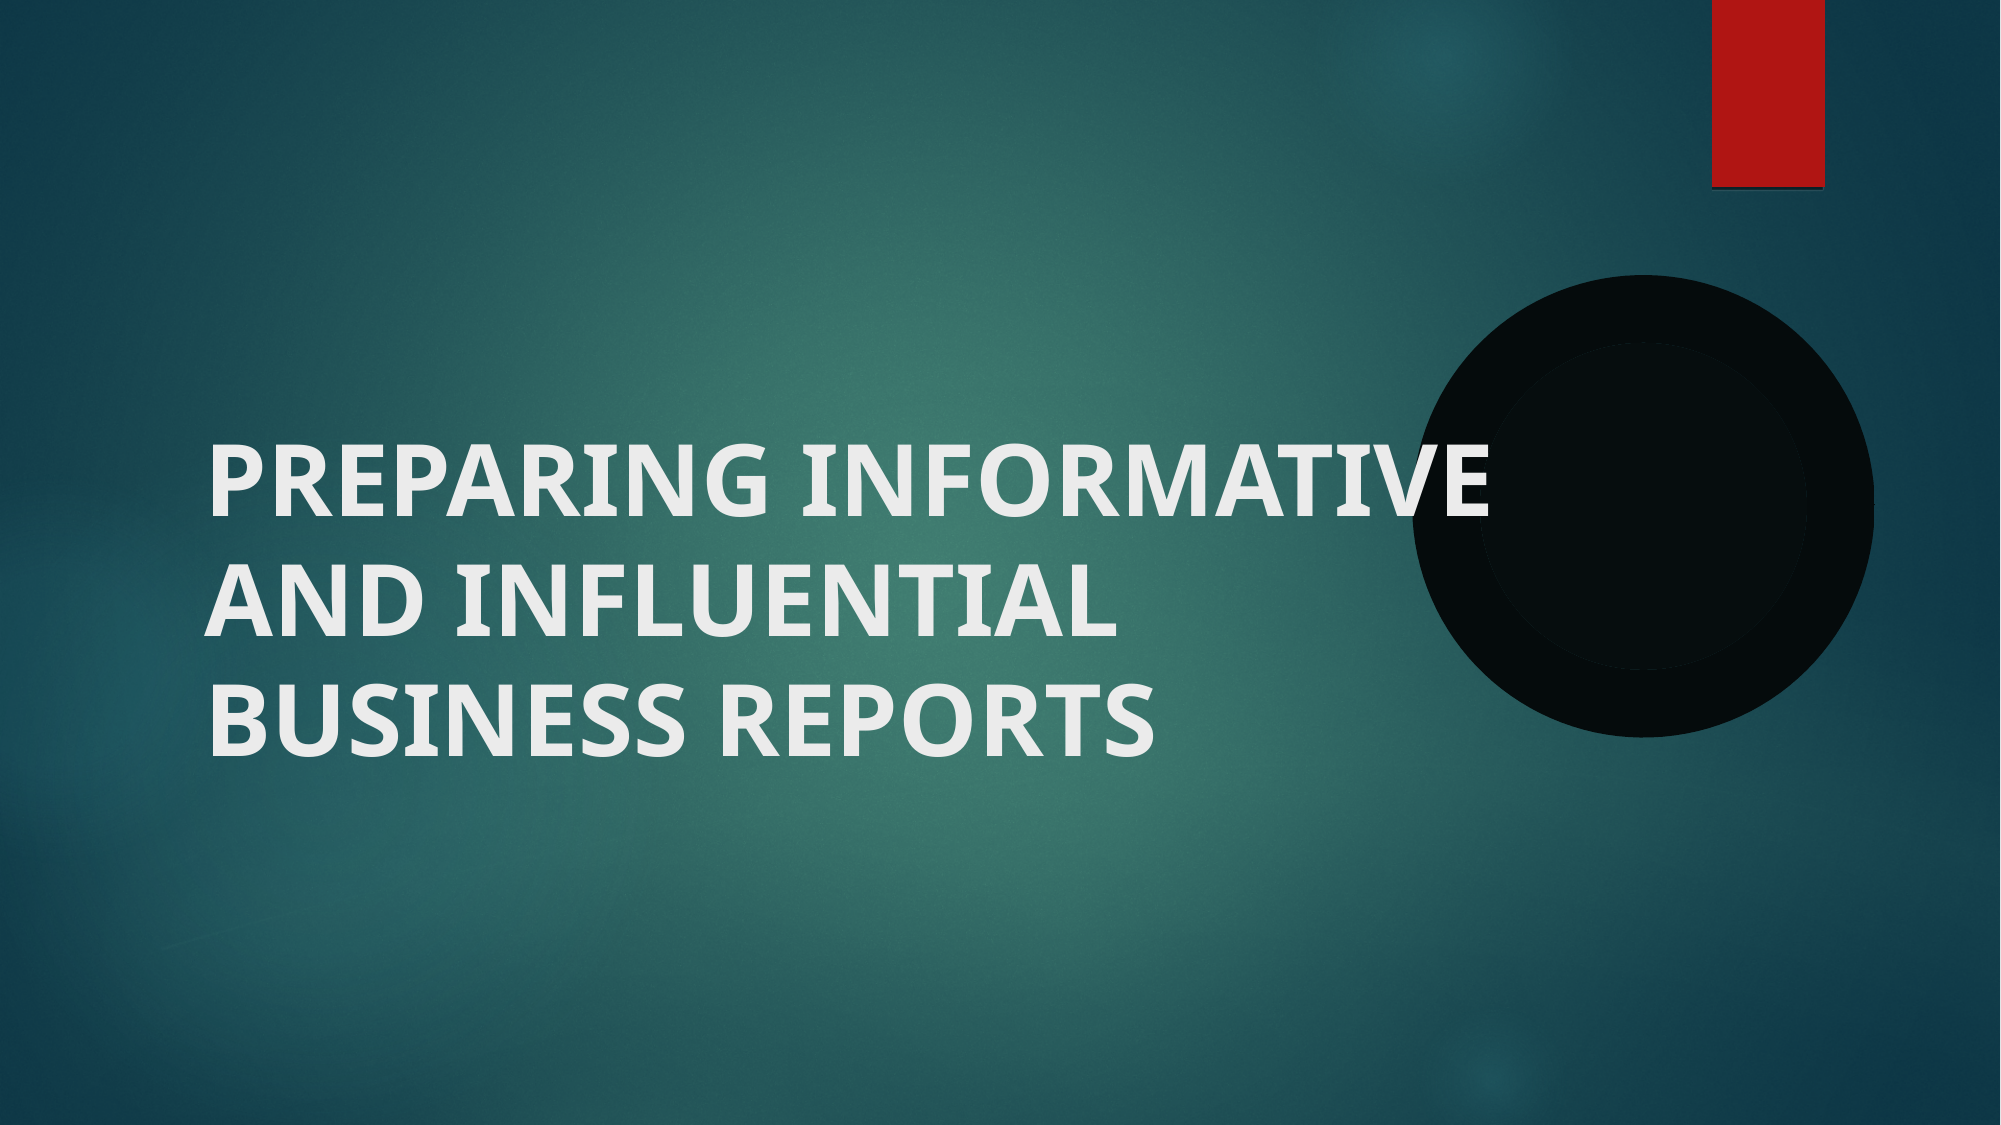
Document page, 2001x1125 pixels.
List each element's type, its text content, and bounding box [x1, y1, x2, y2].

title PREPARING INFORMATIVE AND INFLUENTIAL BUSINESS REPORTS [189, 237, 1638, 784]
